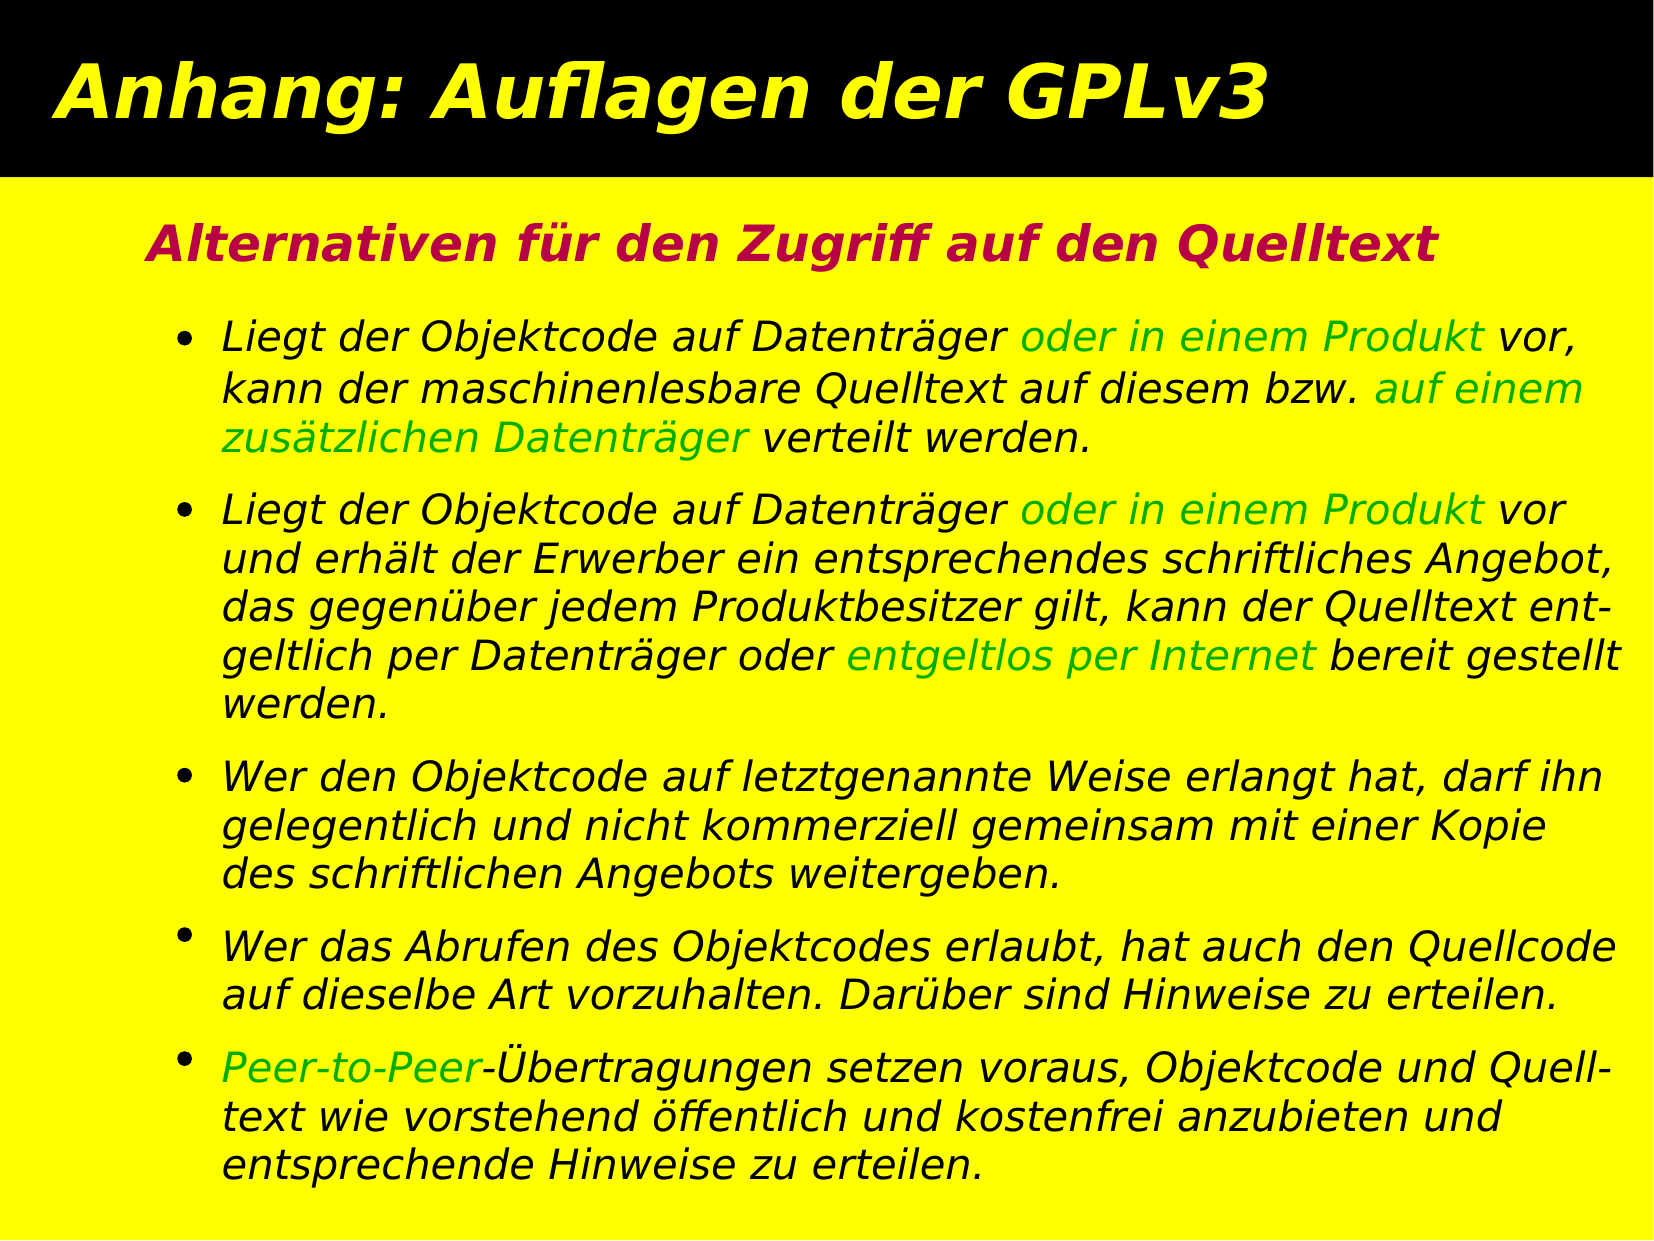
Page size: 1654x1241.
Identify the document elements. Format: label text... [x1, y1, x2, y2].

text_box Alternativen für den Zugriff auf den Quelltext Liegt der Objektcode auf Datenträger oder in einem Produkt vor, kann der maschinenlesbare Quelltext auf diesem bzw. auf einem zusätzlichen Datenträger verteilt werden. Liegt der Objektcode auf Datenträger oder in einem Produkt vor und erhält der Erwerber ein entsprechendes schriftliches Angebot, das gegenüber jedem Produktbesitzer gilt, kann der Quelltext ent- geltlich per Datenträger oder entgeltlos per Internet bereit gestellt werden. Wer den Objektcode auf letztgenannte Weise erlangt hat, darf ihn gelegentlich und nicht kommerziell gemeinsam mit einer Kopie des schriftlichen Angebots weitergeben. Wer das Abrufen des Objektcodes erlaubt, hat auch den Quellcode auf dieselbe Art vorzuhalten. Darüber sind Hinweise zu erteilen. Peer-to-Peer-Übertragungen setzen voraus, Objektcode und Quell- text wie vorstehend öffentlich und kostenfrei anzubieten und entsprechende Hinweise zu erteilen. [133, 177, 1652, 1197]
text_box [0, 0, 1654, 1241]
text_box Anhang: Auflagen der GPLv3 [41, 41, 1265, 144]
